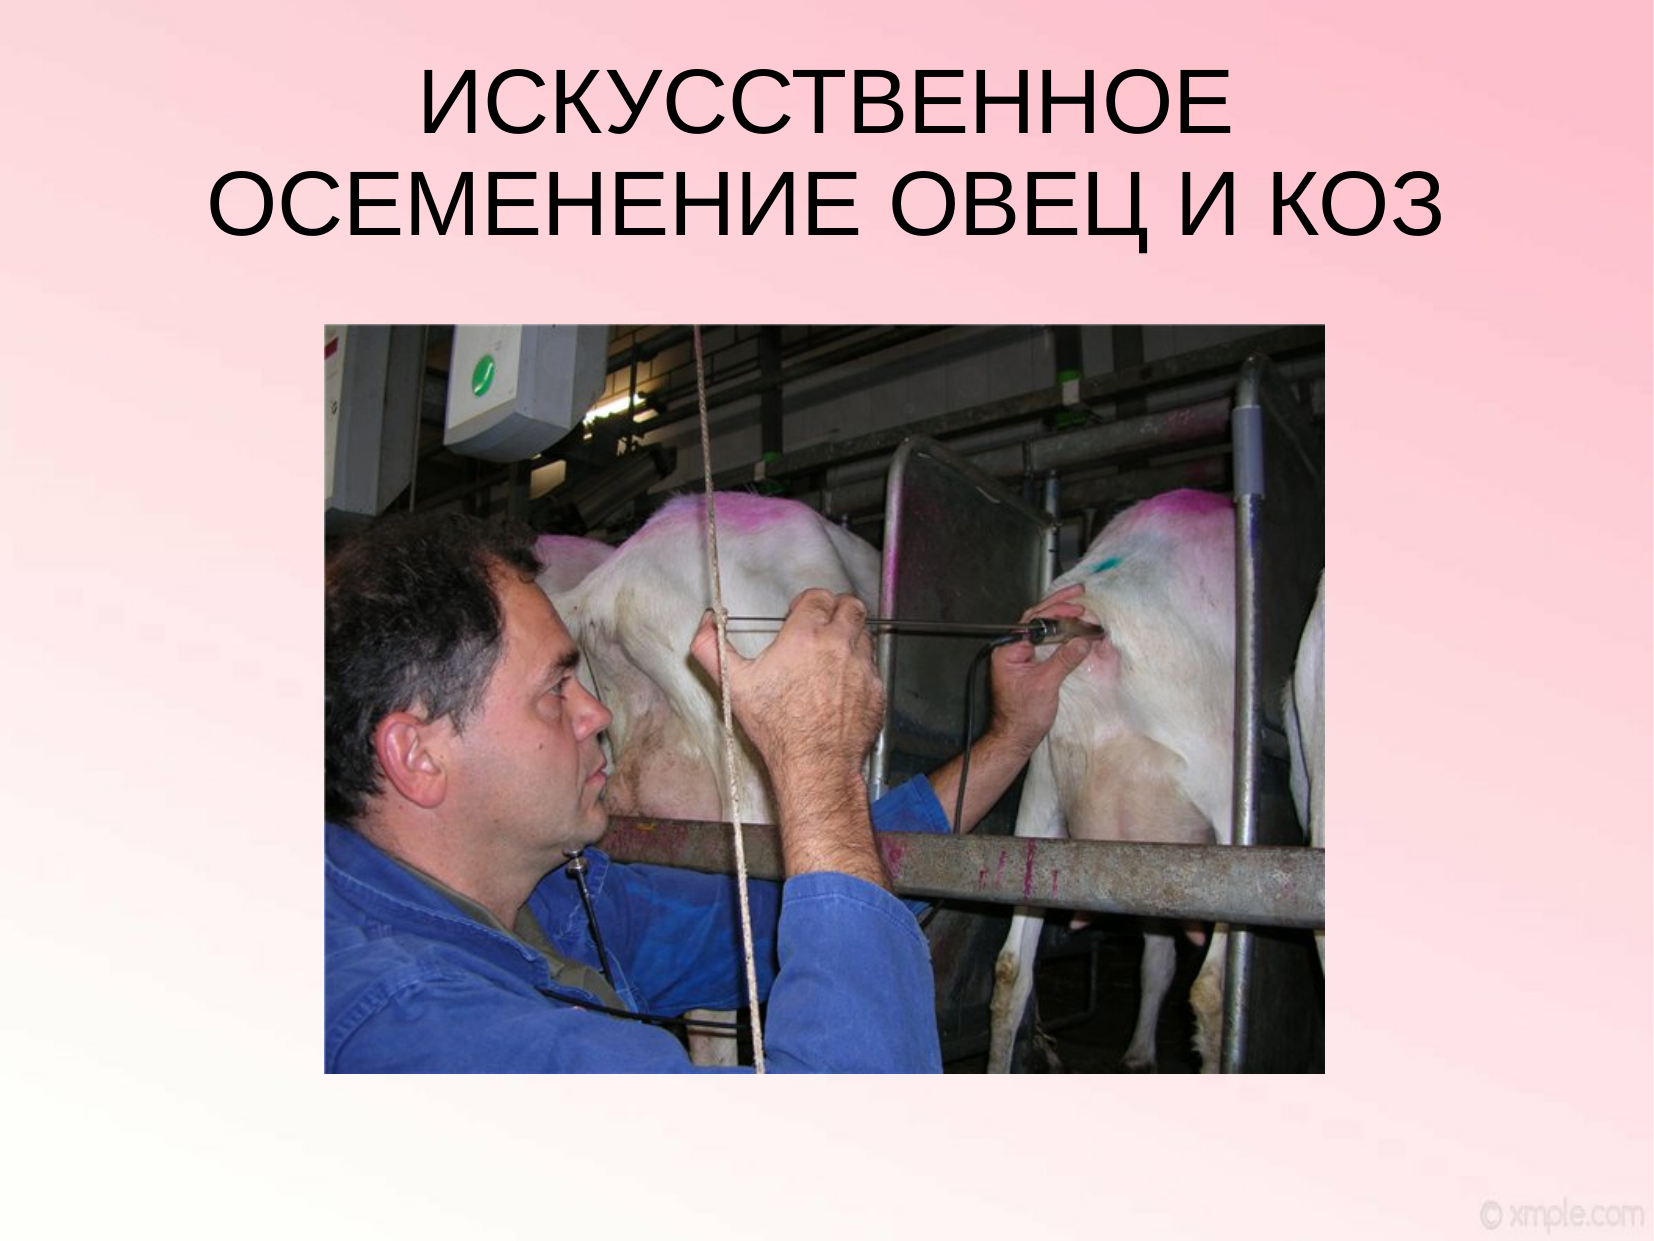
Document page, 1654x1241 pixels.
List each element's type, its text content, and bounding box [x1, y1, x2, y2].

picture [0, 0, 1654, 1241]
title ИСКУССТВЕННОЕ ОСЕМЕНЕНИЕ ОВЕЦ И КОЗ [82, 49, 1571, 257]
